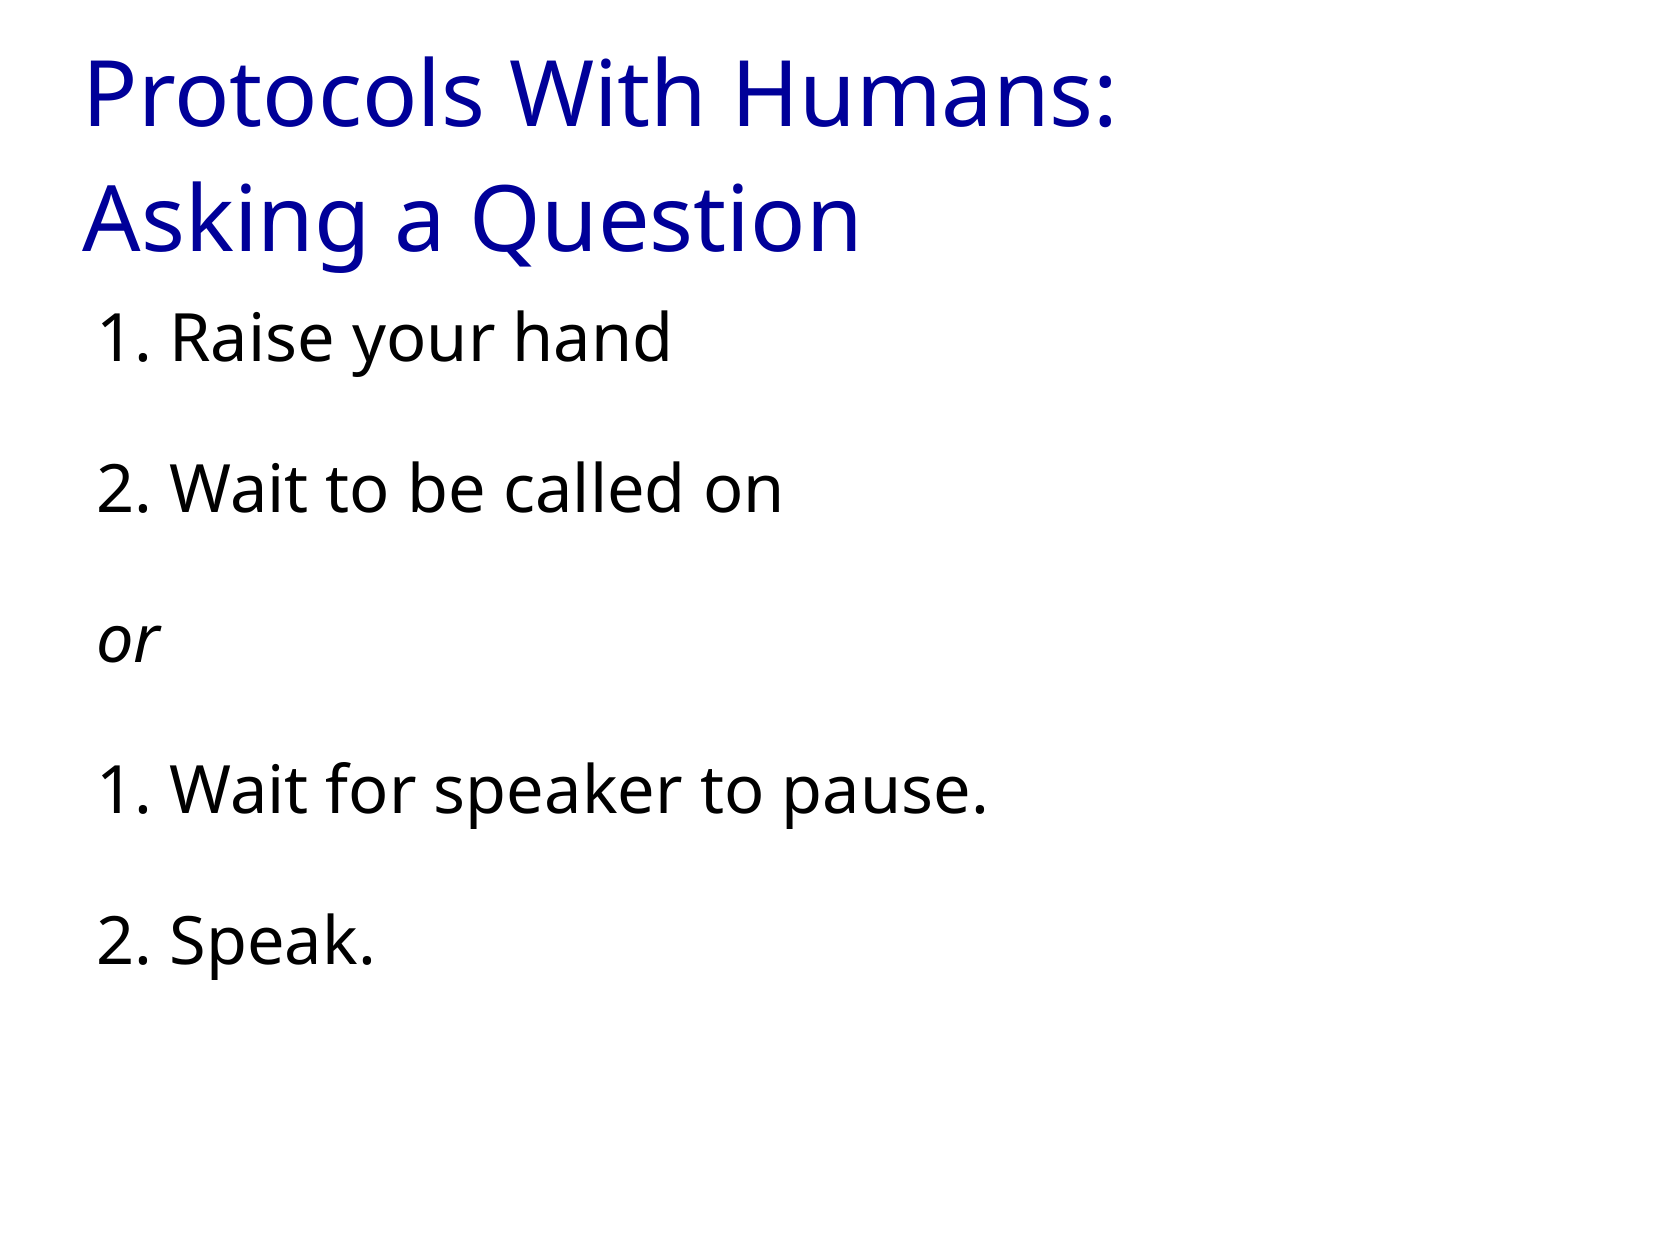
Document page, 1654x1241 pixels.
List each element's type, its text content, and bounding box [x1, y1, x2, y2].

title Protocols With Humans: Asking a Question [82, 49, 1571, 257]
list 1. Raise your hand 2. Wait to be called on or 1. Wait for speaker to pause. 2. Speak. [60, 290, 1571, 1096]
